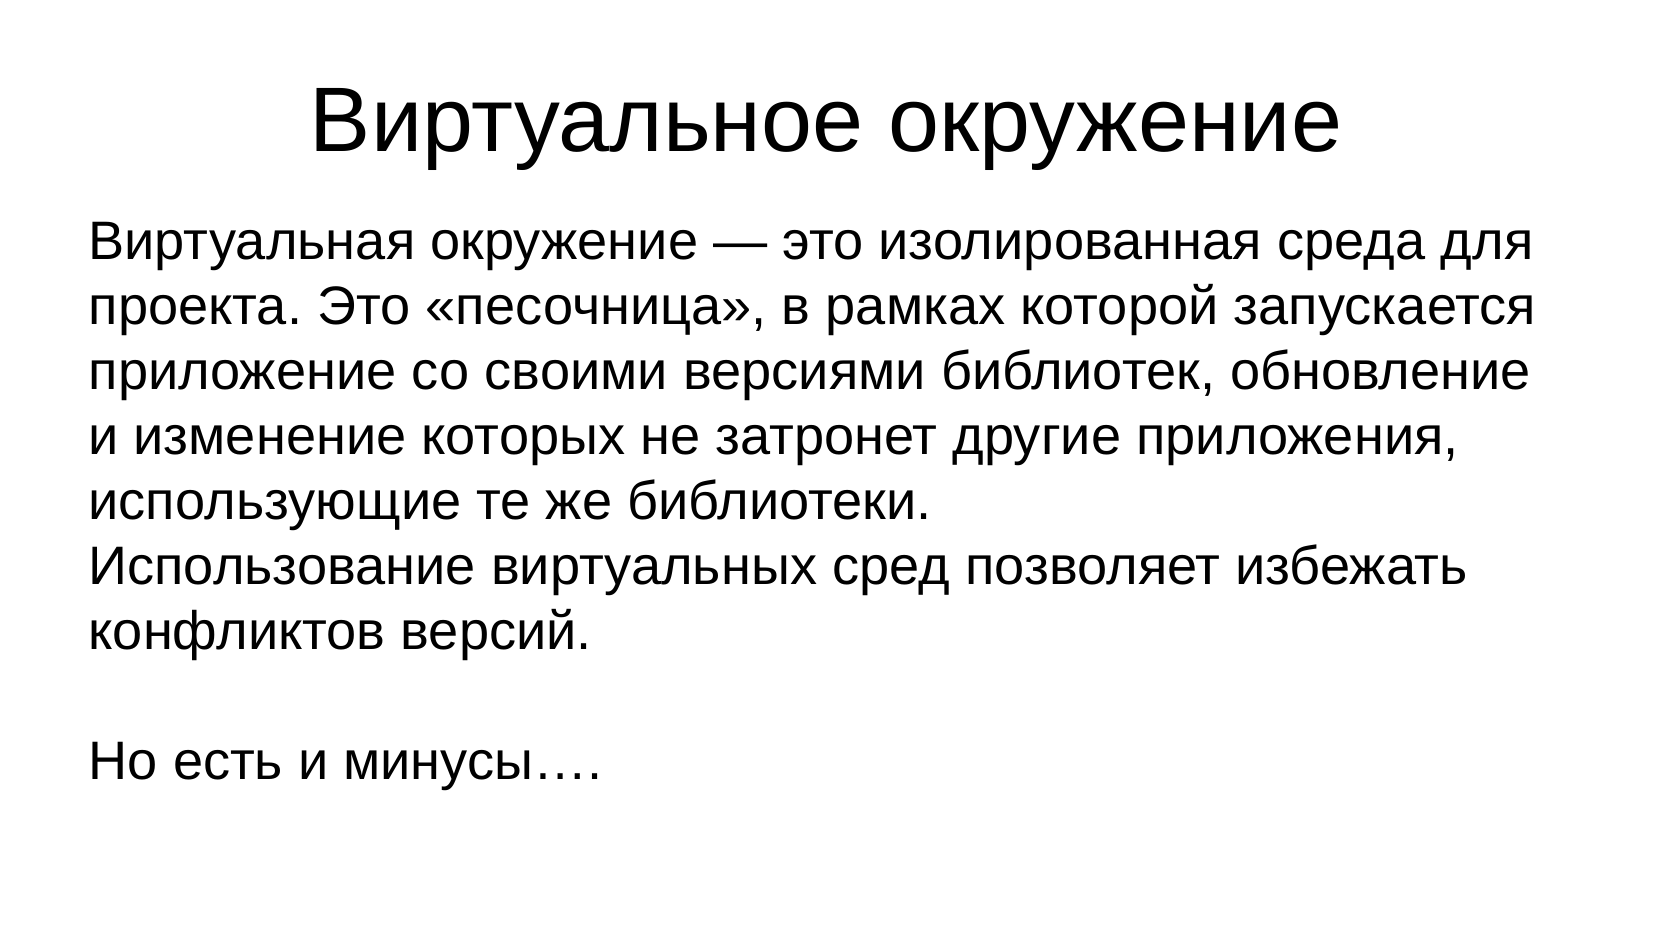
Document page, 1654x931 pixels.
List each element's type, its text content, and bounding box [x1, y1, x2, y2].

subtitle Виртуальная окружение — это изолированная среда для проекта. Это «песочница», в рамках которой запускается приложение со своими версиями библиотек, обновление и изменение которых не затронет другие приложения, использующие те же библиотеки. Использование виртуальных сред позволяет избежать конфликтов версий. Но есть и минусы…. [88, 166, 1577, 894]
title Виртуальное окружение [82, 12, 1571, 218]
